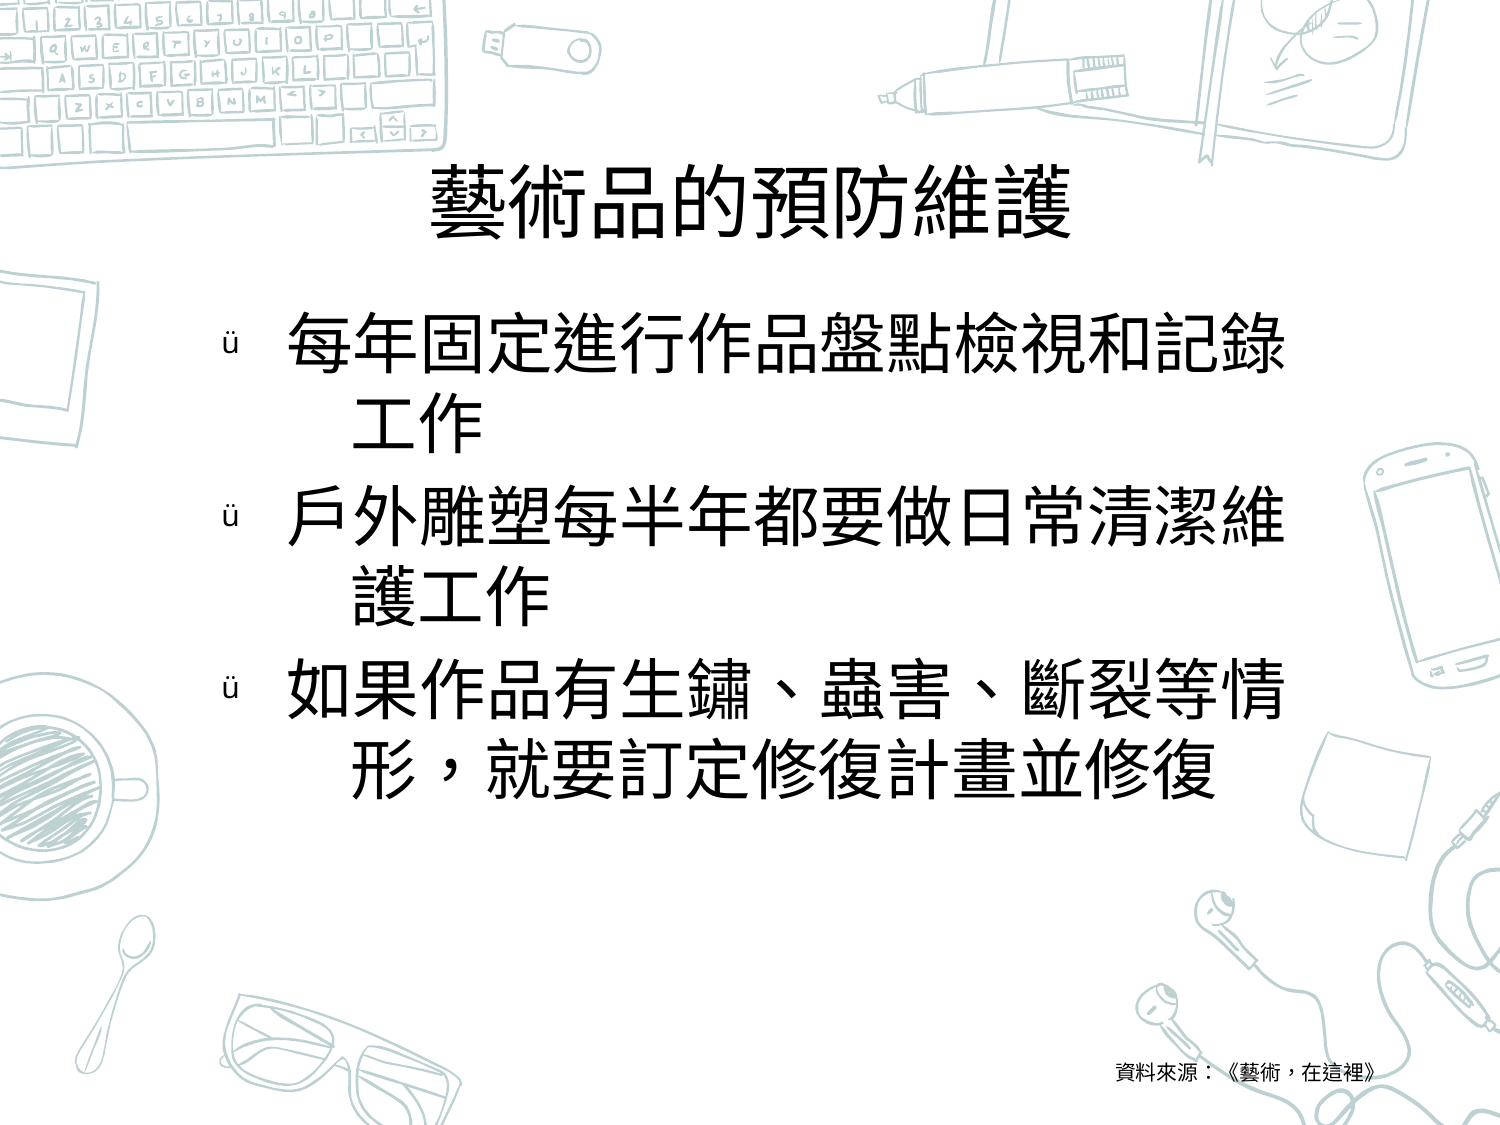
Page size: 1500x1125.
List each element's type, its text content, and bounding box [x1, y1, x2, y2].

title 藝術品的預防維護 [185, 136, 1315, 264]
list 每年固定進行作品盤點檢視和記錄工作 戶外雕塑每半年都要做日常清潔維護工作 如果作品有生鏽、蟲害、斷裂等情形，就要訂定修復計畫並修復 [185, 287, 1315, 1053]
text_box 資料來源：《藝術，在這裡》 [1090, 1052, 1500, 1093]
